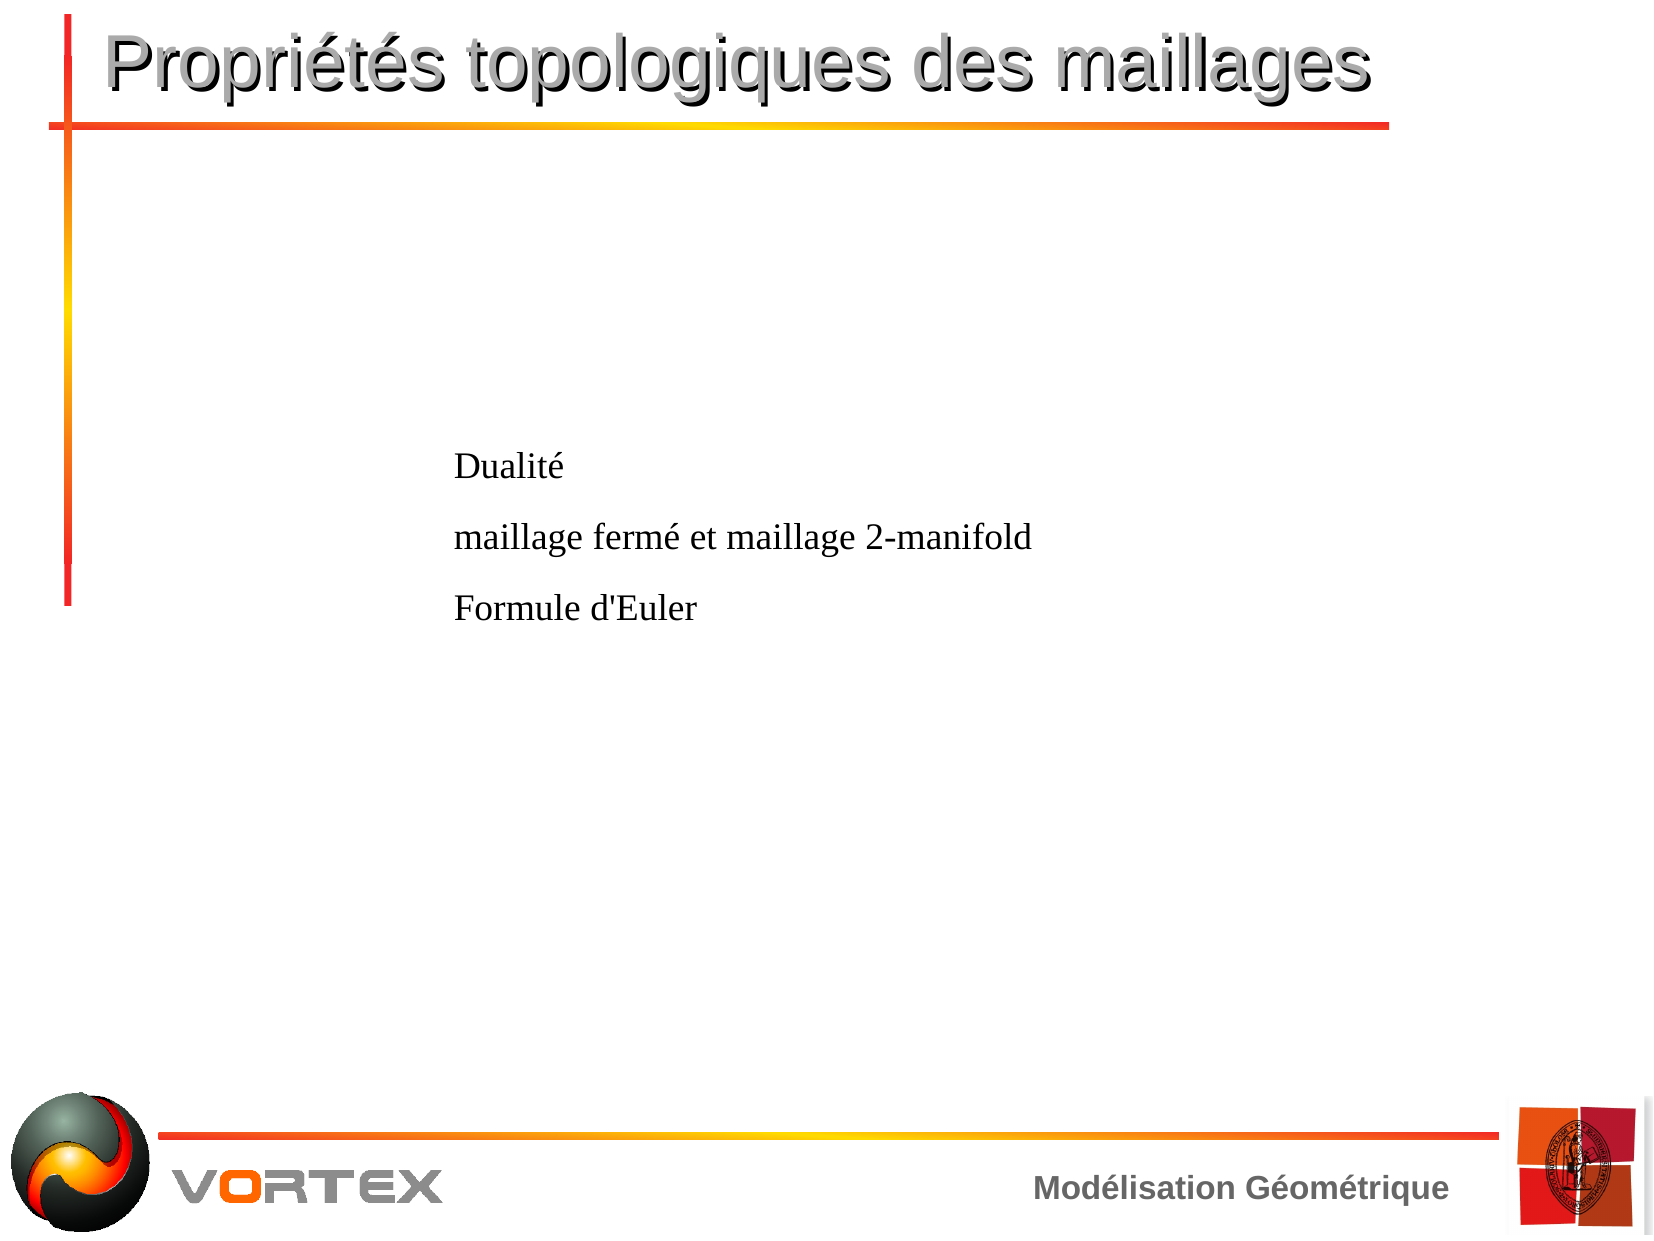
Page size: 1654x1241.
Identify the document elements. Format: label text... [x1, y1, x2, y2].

picture [1505, 1096, 1653, 1235]
title Propriétés topologiques des maillages [82, 4, 1392, 120]
picture [11, 1092, 443, 1232]
list Dualité maillage fermé et maillage 2-manifold Formule d'Euler [435, 160, 1530, 1103]
